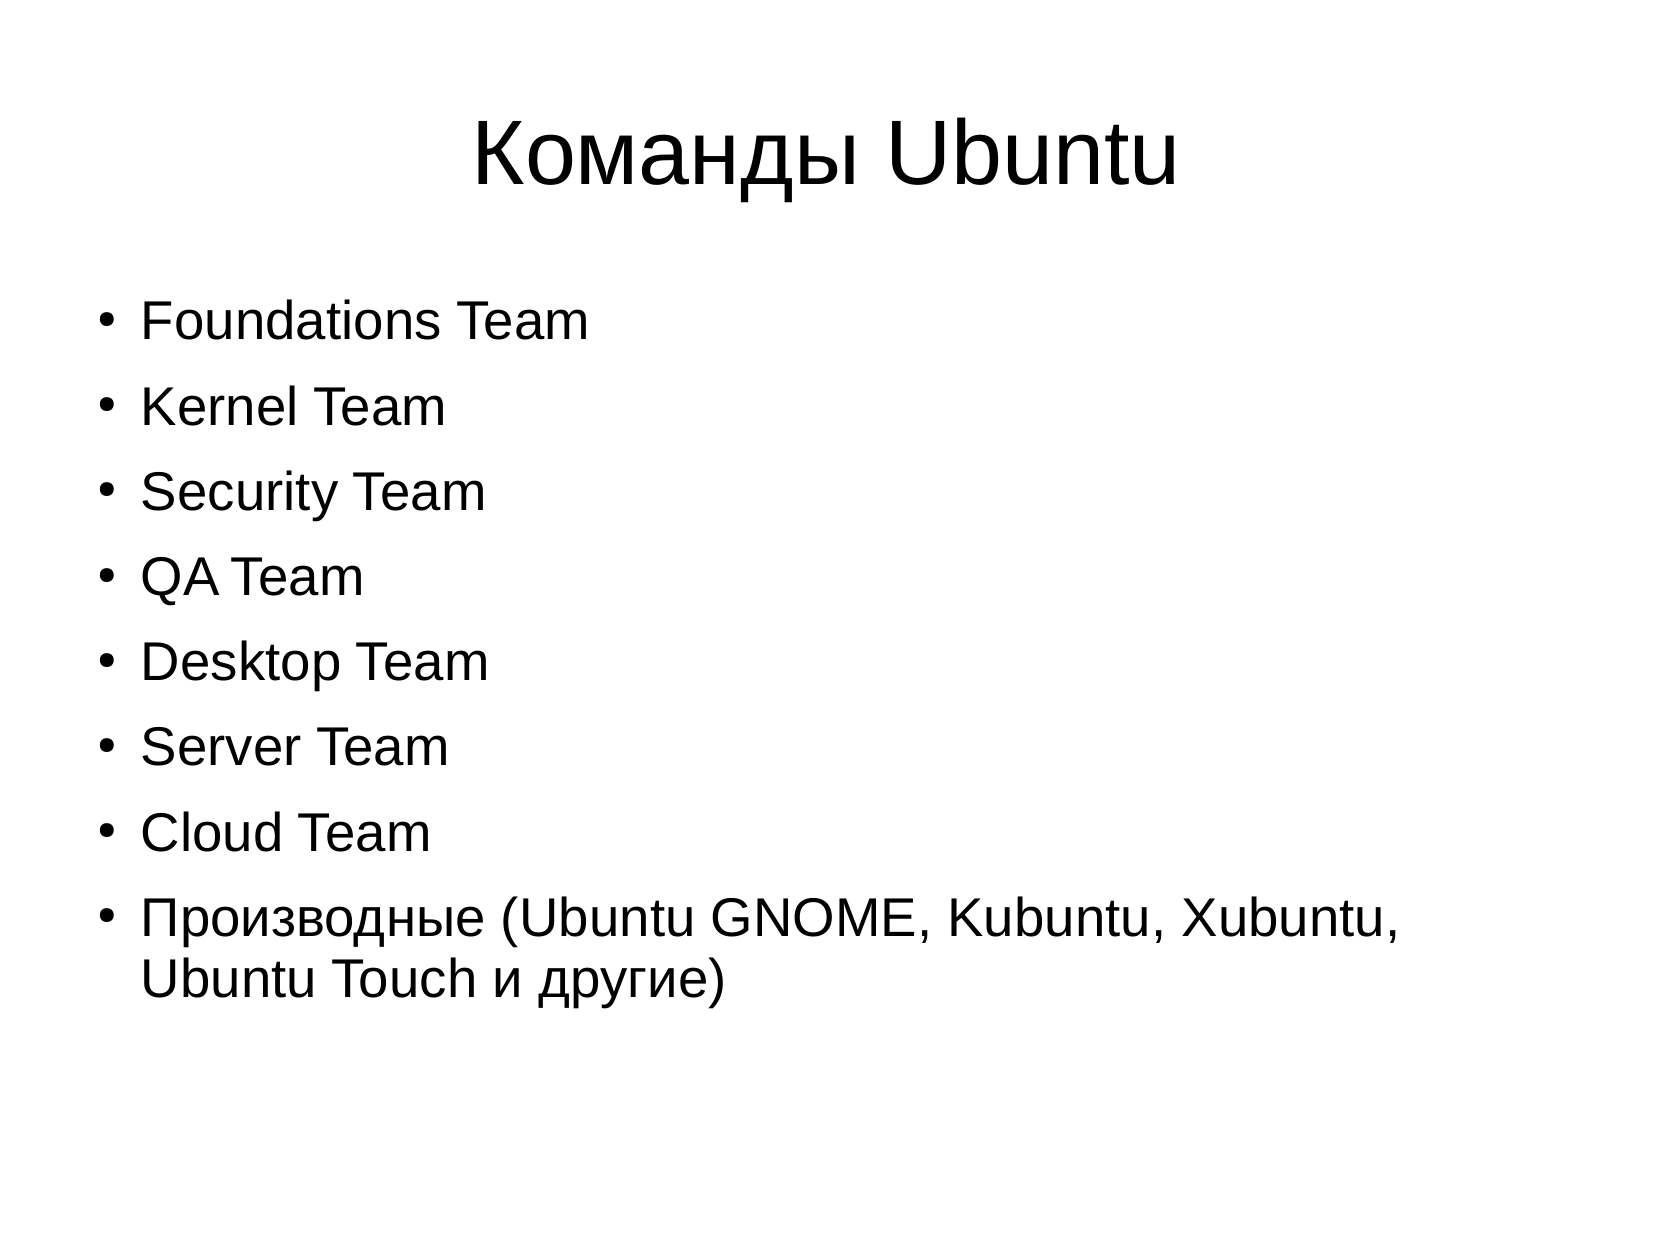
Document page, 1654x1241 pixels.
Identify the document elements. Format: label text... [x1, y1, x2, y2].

title Команды Ubuntu [82, 49, 1571, 257]
list Foundations Team Kernel Team Security Team QA Team Desktop Team Server Team Cloud Team Производные (Ubuntu GNOME, Kubuntu, Xubuntu, Ubuntu Touch и другие) [82, 290, 1571, 1010]
